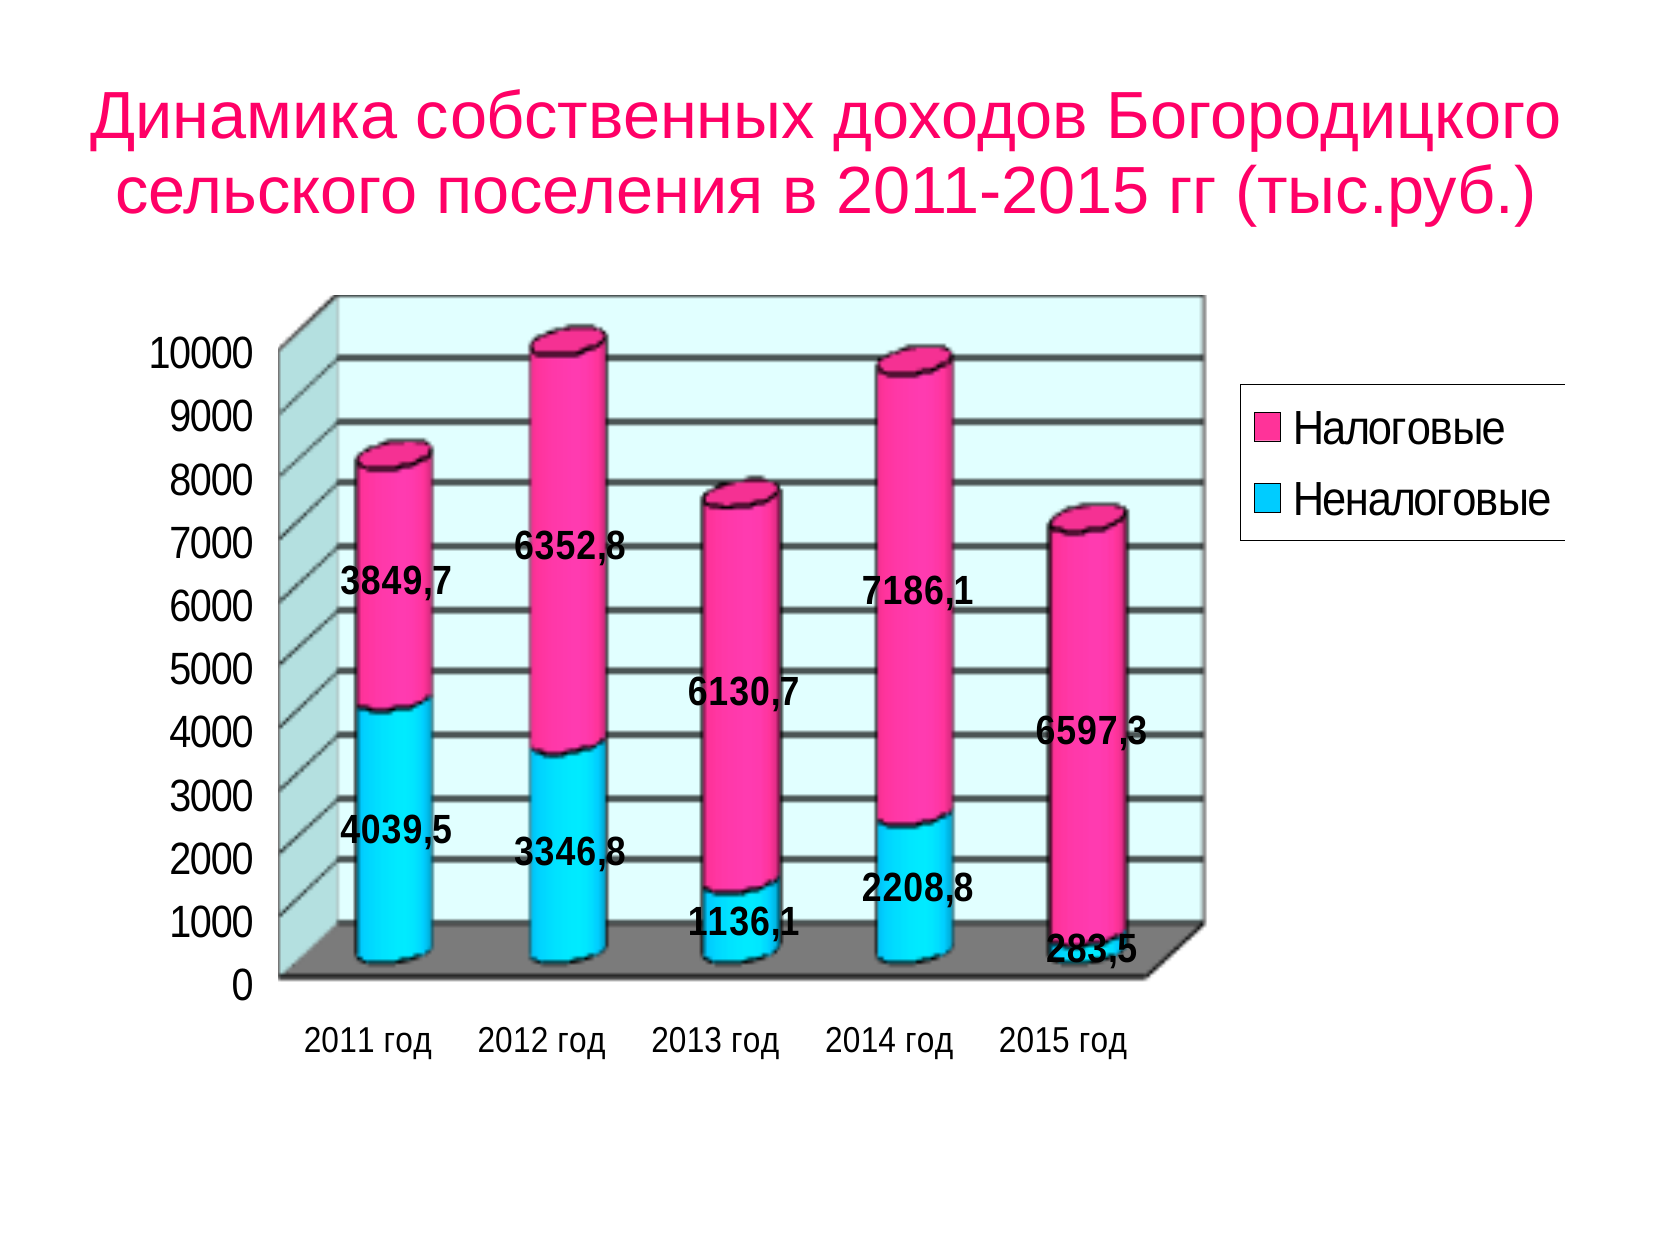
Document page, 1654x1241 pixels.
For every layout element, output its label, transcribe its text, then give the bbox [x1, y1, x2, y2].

picture [147, 295, 1211, 1063]
title Динамика собственных доходов Богородицкого сельского поселения в 2011-2015 гг (тыс.руб.) [82, 49, 1571, 257]
picture [1240, 383, 1565, 541]
